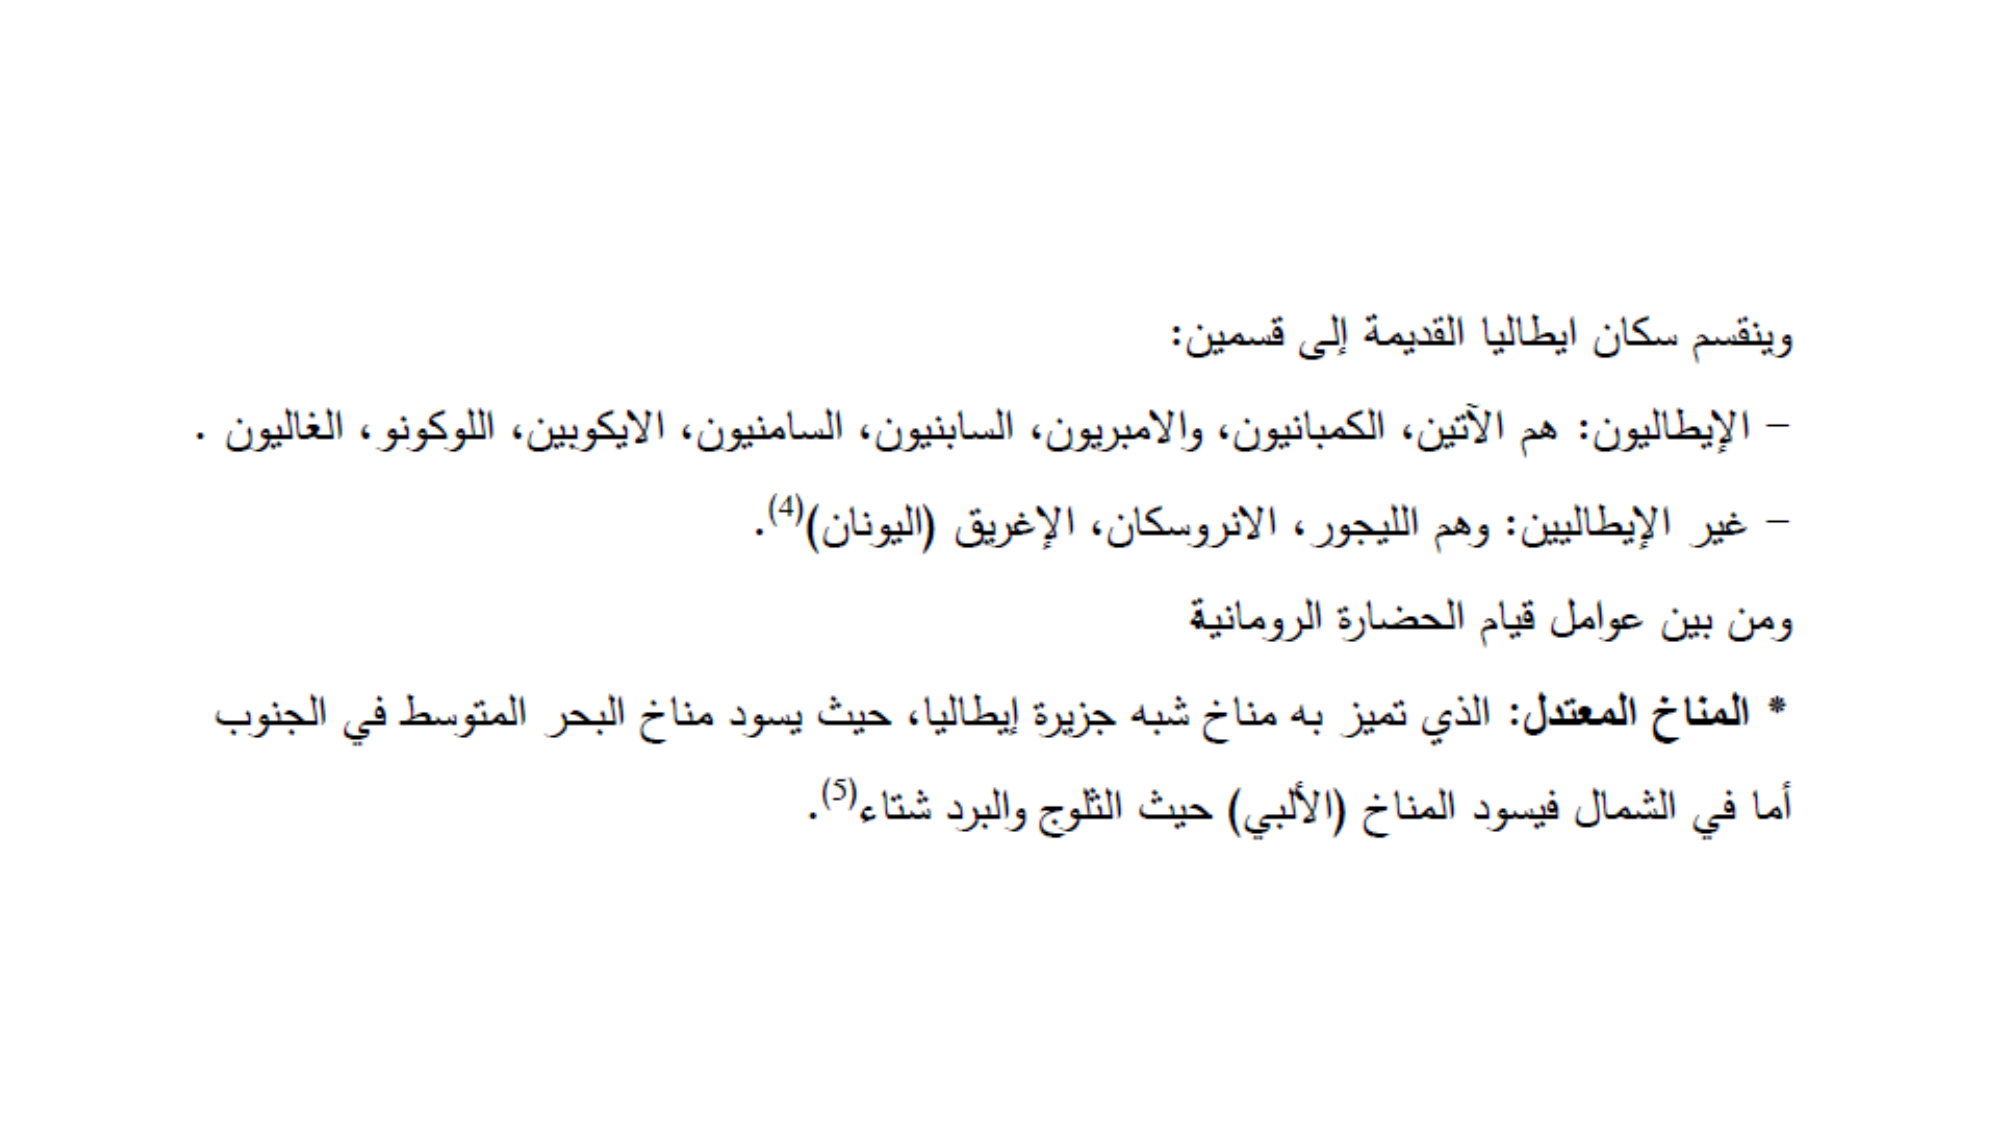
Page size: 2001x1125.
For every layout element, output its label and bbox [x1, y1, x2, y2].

picture [122, 306, 1831, 854]
